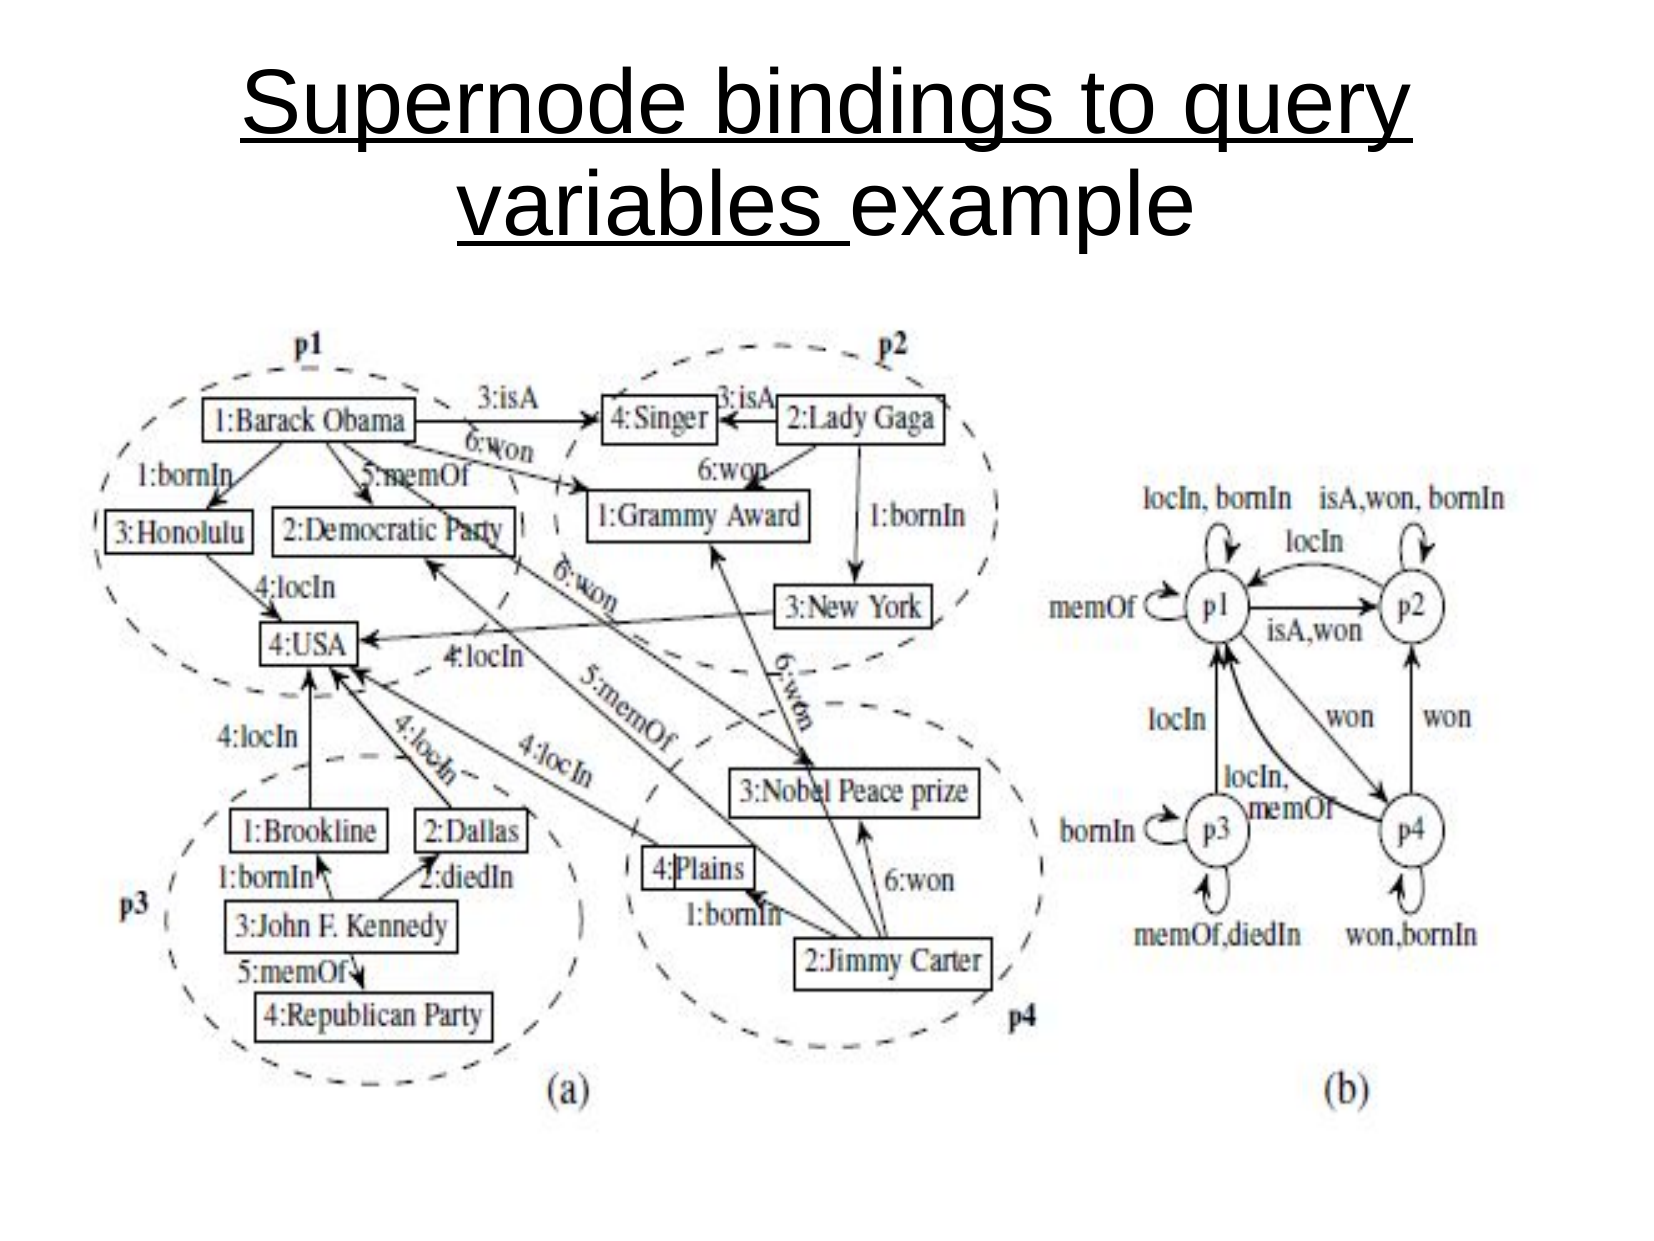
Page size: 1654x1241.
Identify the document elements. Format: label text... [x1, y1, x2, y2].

title Supernode bindings to query variables example [82, 49, 1571, 257]
picture [60, 283, 1548, 1136]
